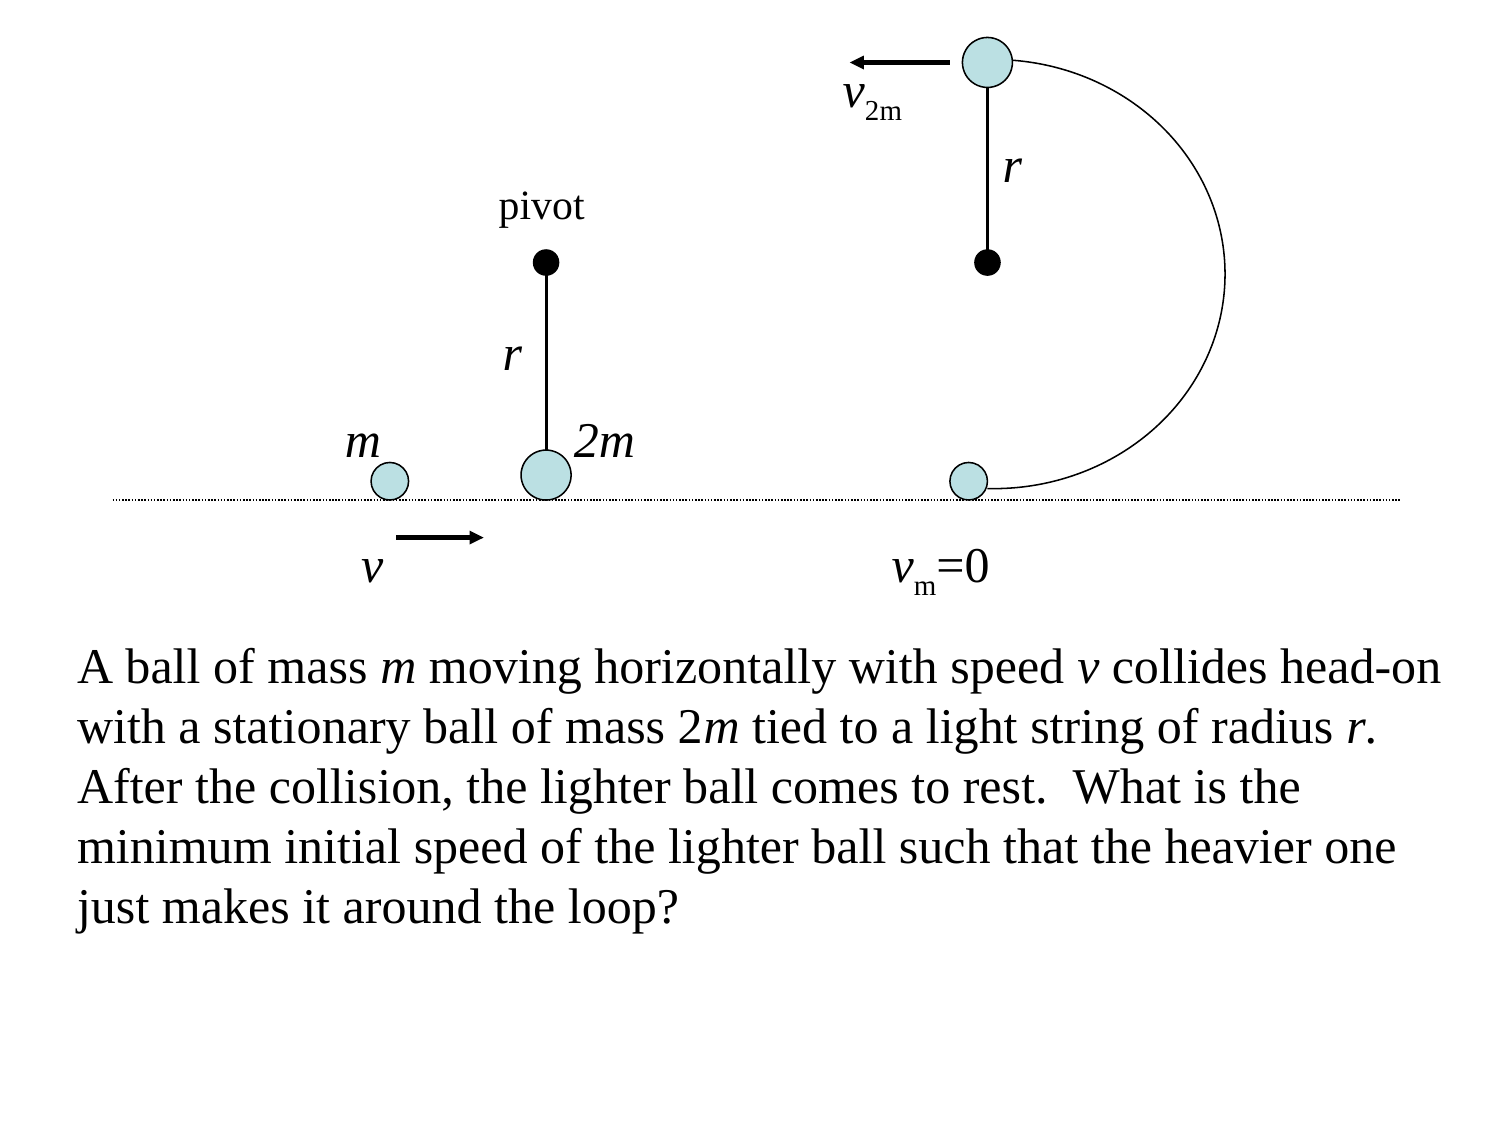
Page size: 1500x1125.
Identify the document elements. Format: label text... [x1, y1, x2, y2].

text_box v2m [828, 49, 917, 134]
text_box v [346, 524, 399, 601]
text_box [533, 249, 559, 276]
text_box 2m [558, 399, 650, 476]
text_box vm=0 [876, 524, 1005, 609]
text_box r [989, 124, 1037, 201]
text_box r [488, 312, 538, 388]
text_box [521, 450, 572, 501]
text_box A ball of mass m moving horizontally with speed v collides head-on with a stationary ball of mass 2m tied to a light string of radius r. After the collision, the lighter ball comes to rest. What is the minimum initial speed of the lighter ball such that the heavier one just makes it around the loop? [62, 625, 1463, 941]
text_box pivot [483, 170, 600, 236]
text_box m [330, 399, 396, 476]
text_box [371, 463, 409, 500]
text_box [662, 0, 1013, 513]
